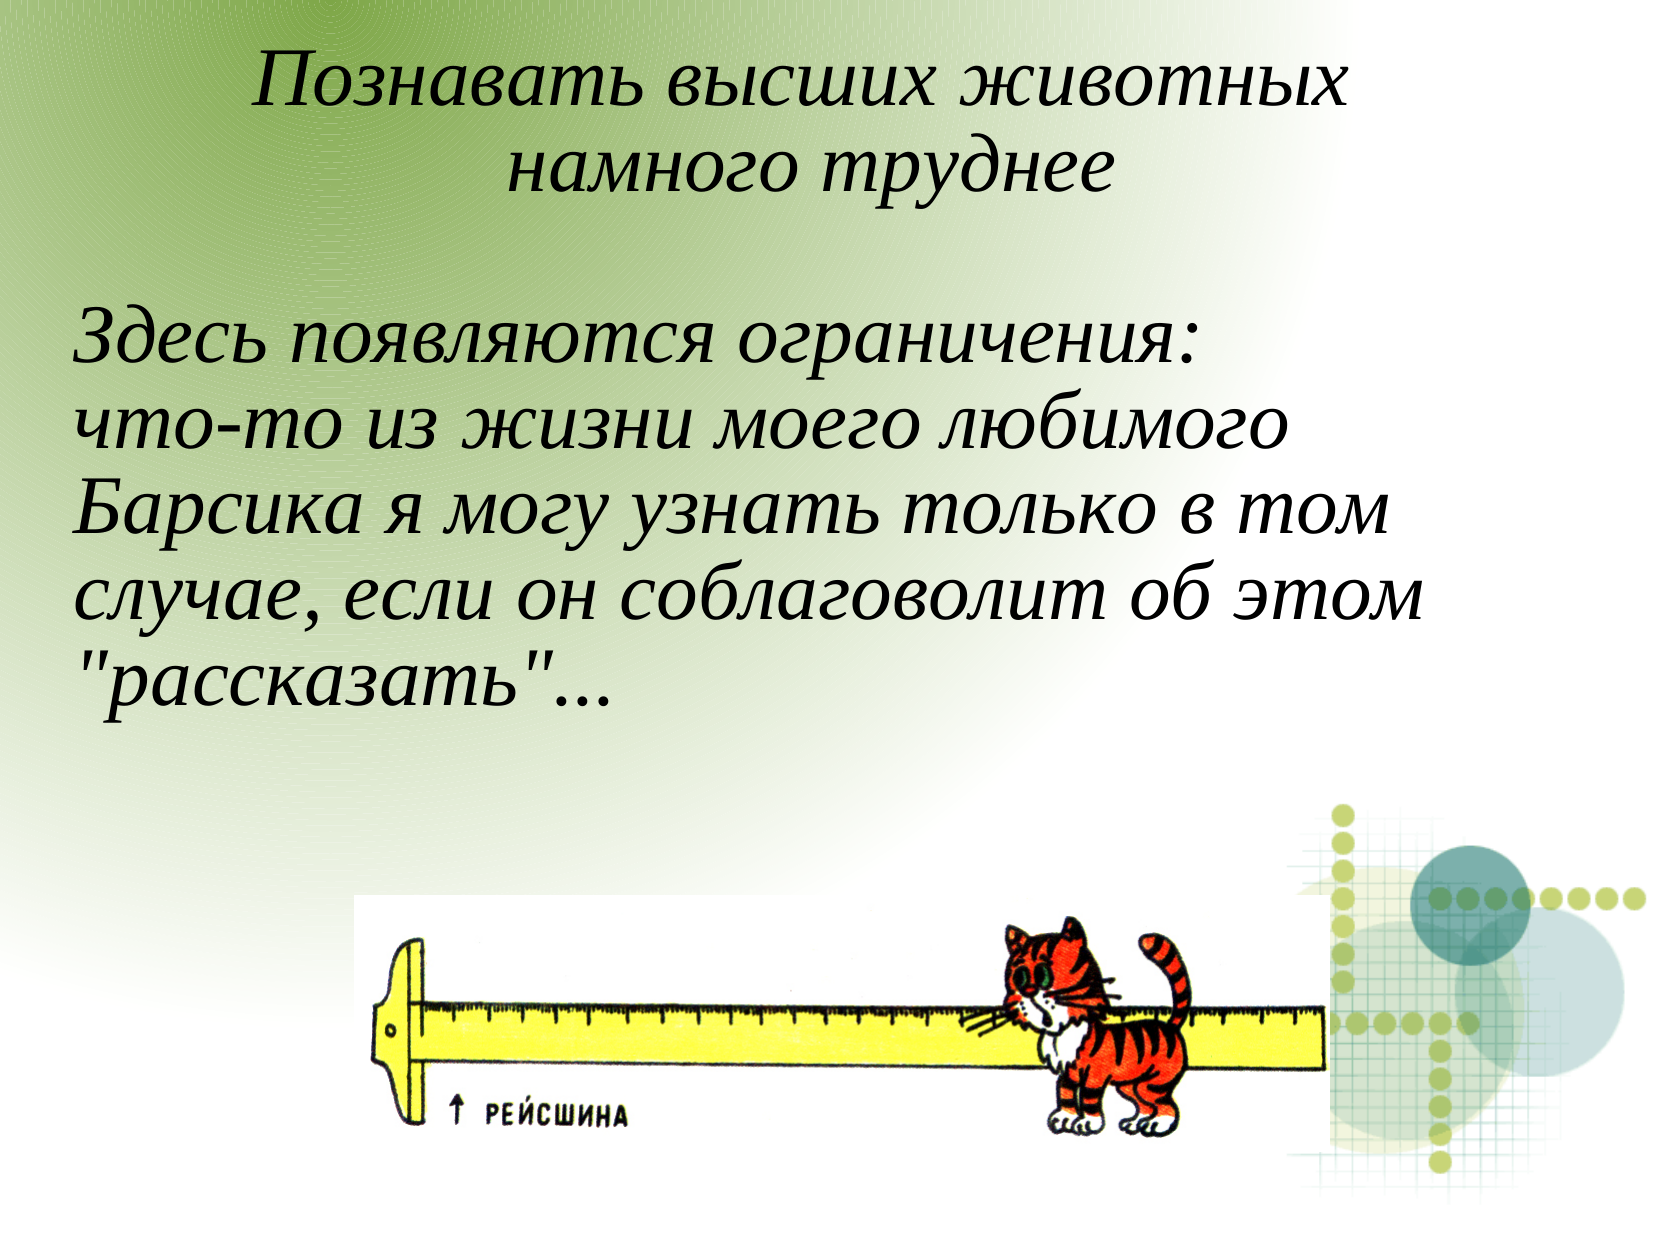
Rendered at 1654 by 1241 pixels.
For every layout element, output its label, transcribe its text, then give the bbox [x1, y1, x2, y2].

picture [354, 792, 1654, 1211]
text_box Познавать высших животных намного труднее Здесь появляются ограничения: что-то из жизни моего любимого Барсика я могу узнать только в том случае, если он соблаговолит об этом "рассказать"... [59, 29, 1566, 731]
